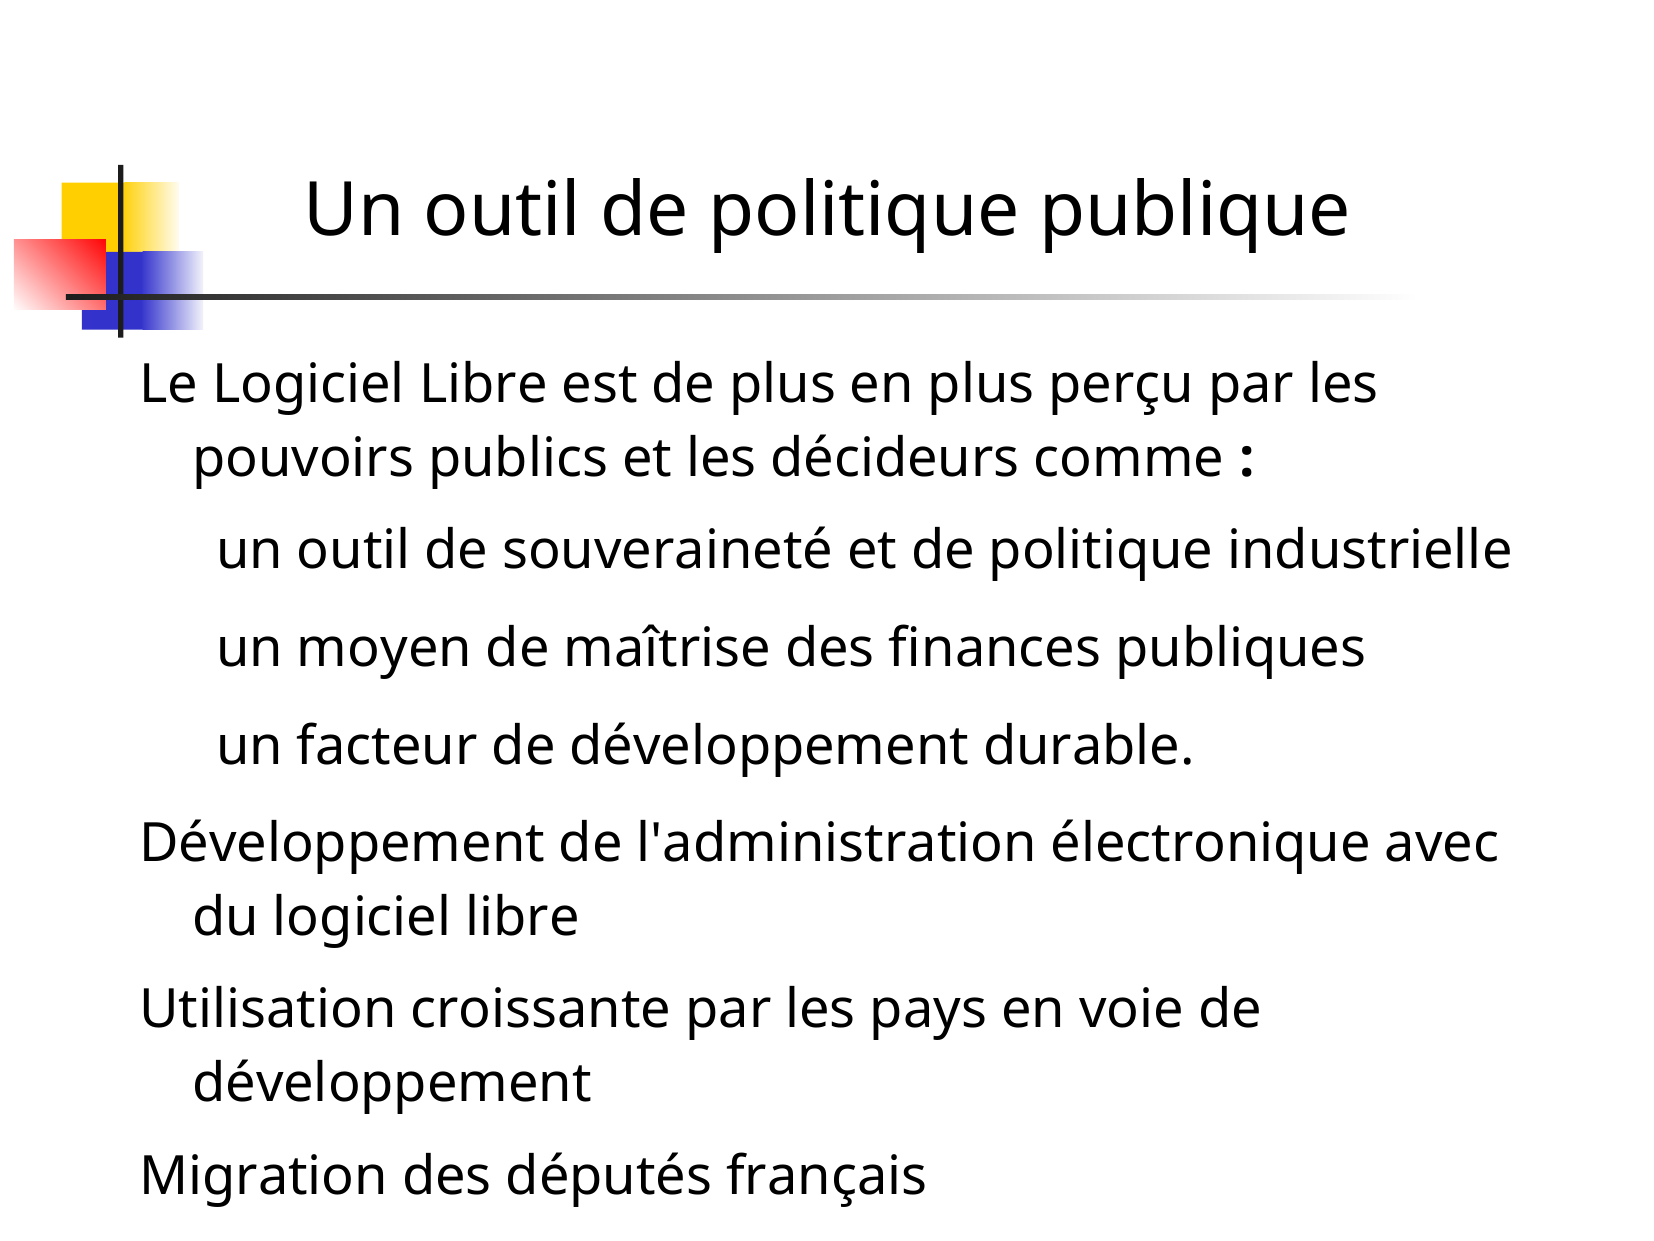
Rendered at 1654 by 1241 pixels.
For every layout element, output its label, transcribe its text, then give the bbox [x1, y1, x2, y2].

list Le Logiciel Libre est de plus en plus perçu par les pouvoirs publics et les décideurs comme : un outil de souveraineté et de politique industrielle un moyen de maîtrise des finances publiques un facteur de développement durable. Développement de l'administration électronique avec du logiciel libre Utilisation croissante par les pays en voie de développement Migration des députés français [121, 344, 1534, 1197]
title Un outil de politique publique [121, 102, 1534, 311]
